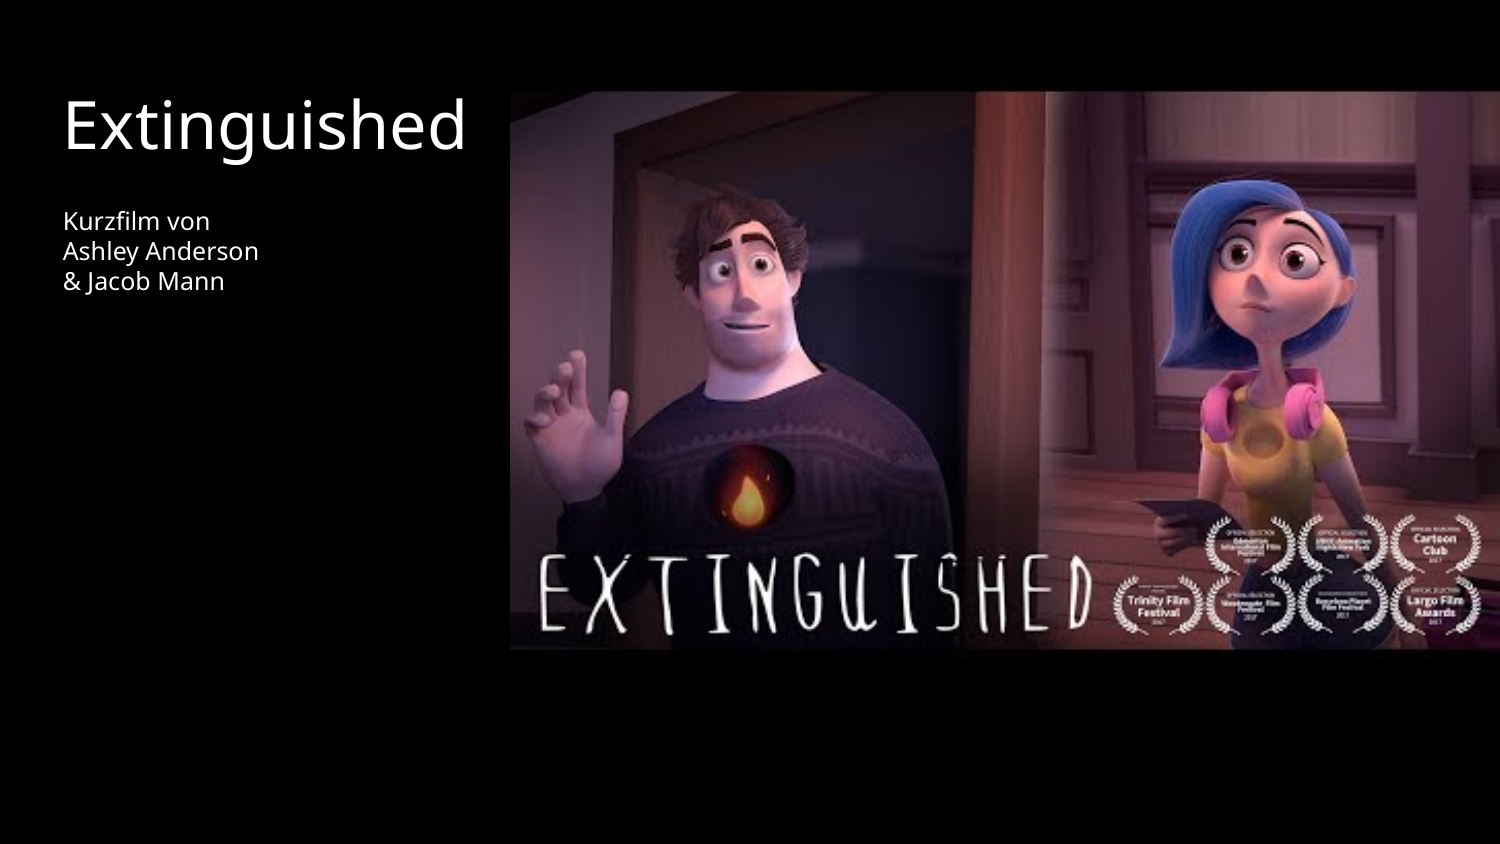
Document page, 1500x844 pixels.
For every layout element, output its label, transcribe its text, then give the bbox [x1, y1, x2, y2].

text_box Extinguished [47, 67, 510, 178]
picture [510, 0, 1500, 743]
text_box Kurzfilm von Ashley Anderson & Jacob Mann [47, 190, 389, 311]
